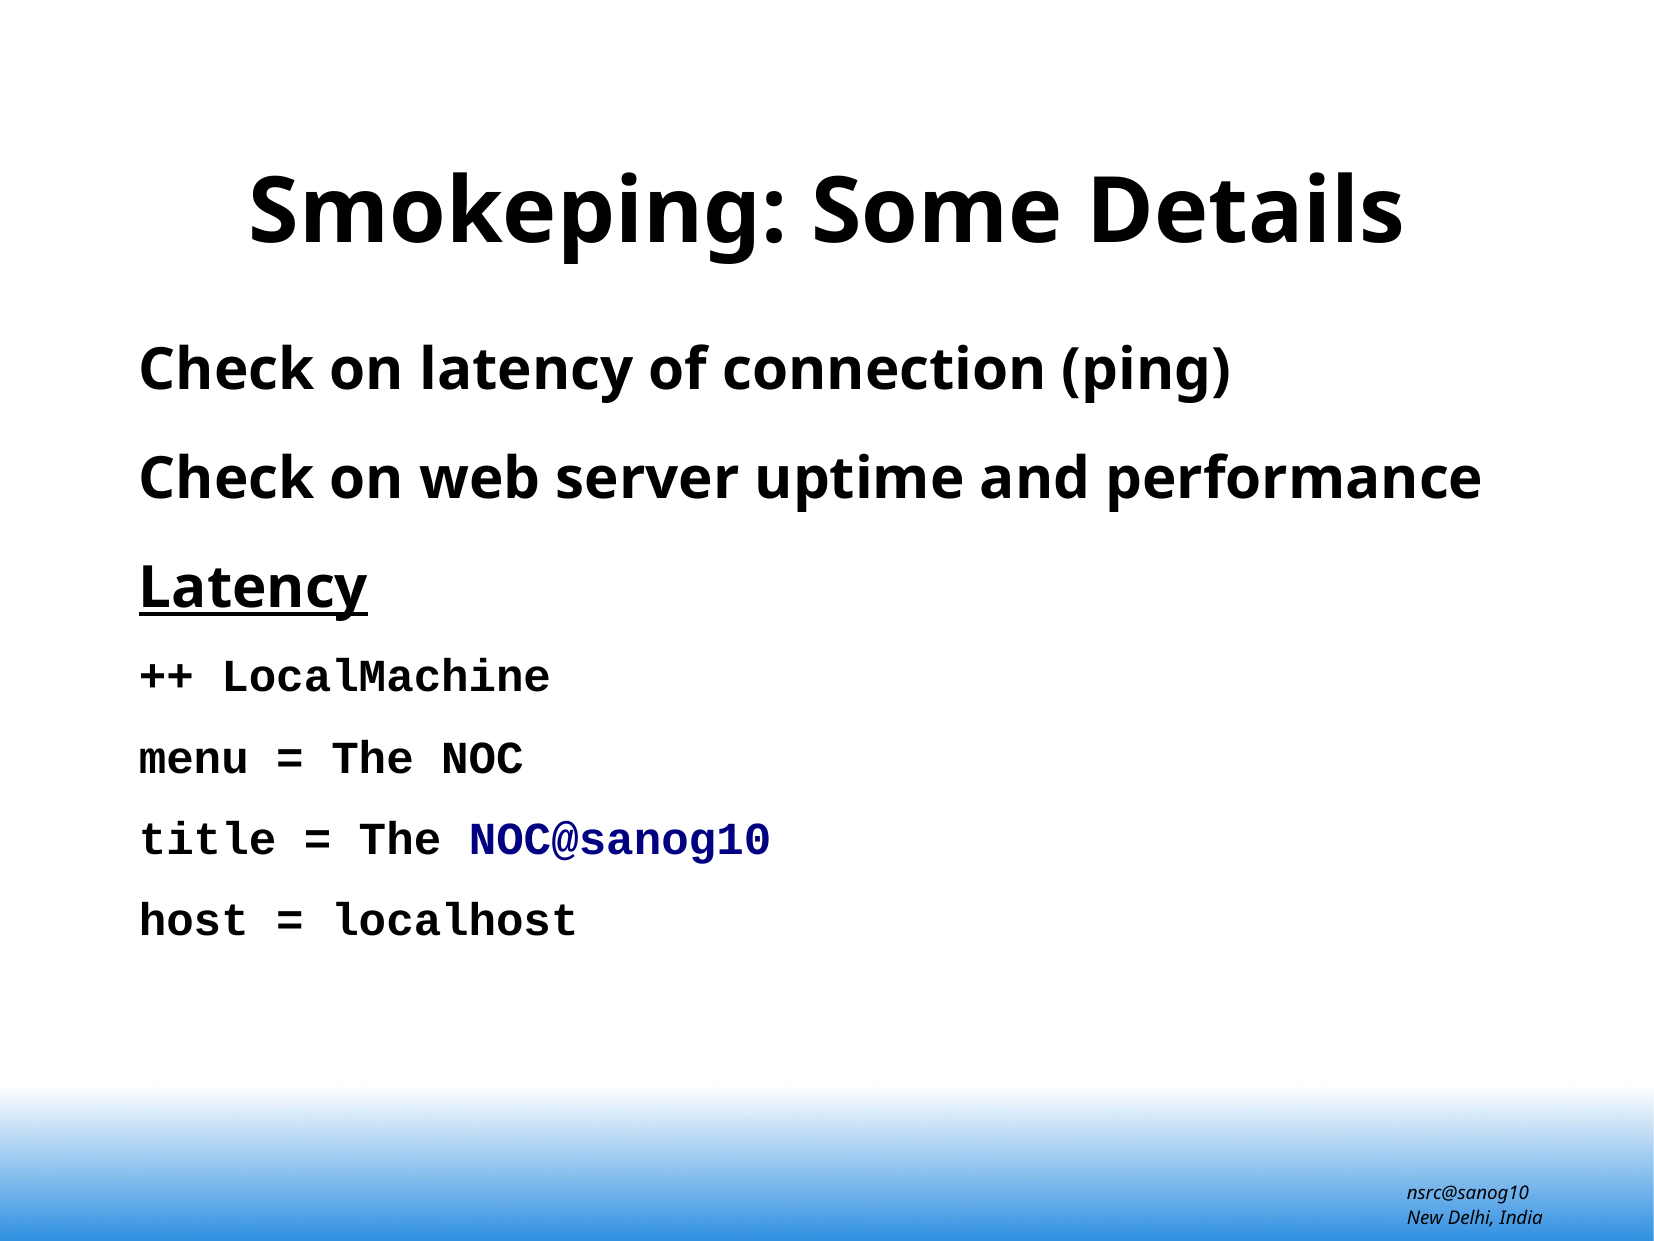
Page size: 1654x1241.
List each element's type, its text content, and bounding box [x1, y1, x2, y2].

list Check on latency of connection (ping) Check on web server uptime and performance Latency ++ LocalMachine menu = The NOC title = The NOC@sanog10 host = localhost [121, 327, 1559, 1117]
picture [0, 1083, 1654, 1241]
title Smokeping: Some Details [121, 102, 1534, 311]
